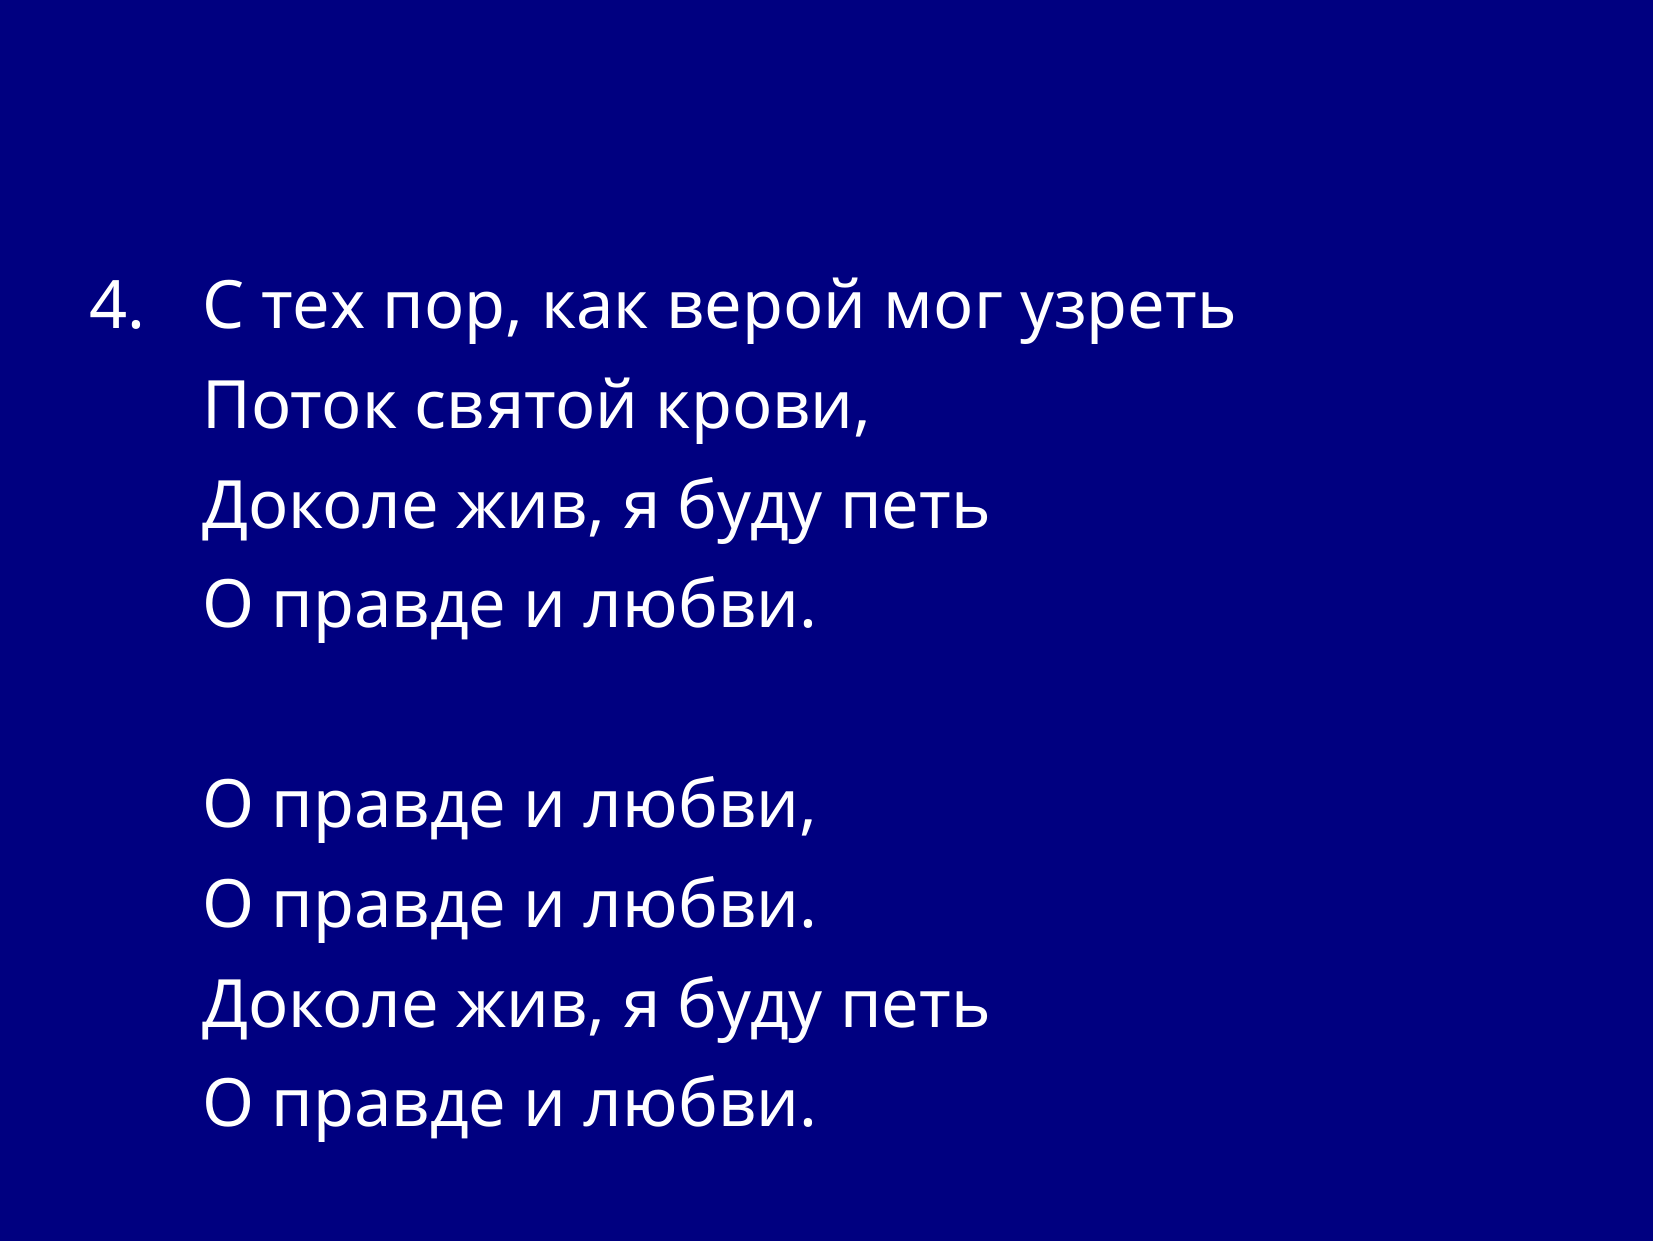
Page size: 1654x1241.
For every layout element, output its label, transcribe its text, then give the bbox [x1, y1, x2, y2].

text_box 4. С тех пор, как верой мог узреть Поток святой крови, Доколе жив, я буду петь О правде и любви. О правде и любви, О правде и любви. Доколе жив, я буду петь О правде и любви. [75, 150, 1576, 1163]
